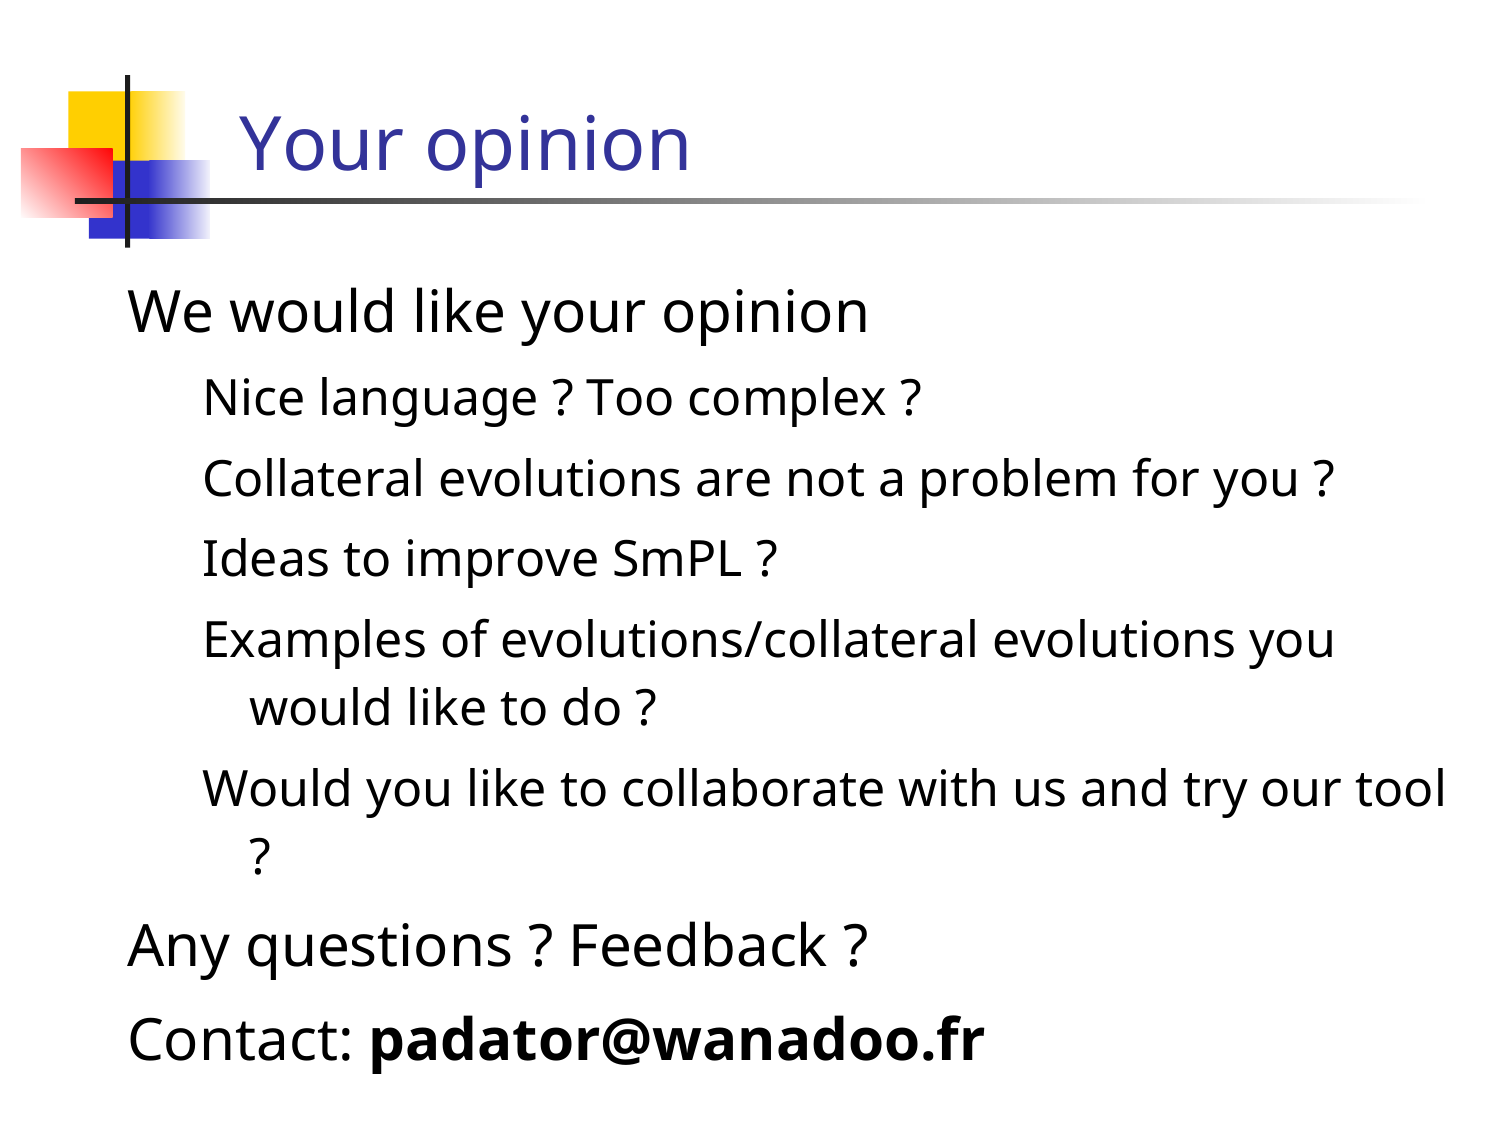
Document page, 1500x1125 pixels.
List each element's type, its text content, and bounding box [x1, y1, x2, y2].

list We would like your opinion Nice language ? Too complex ? Collateral evolutions are not a problem for you ? Ideas to improve SmPL ? Examples of evolutions/collateral evolutions you would like to do ? Would you like to collaborate with us and try our tool ? Any questions ? Feedback ? Contact: padator@wanadoo.fr [112, 262, 1463, 1122]
title Your opinion [224, 12, 1500, 200]
